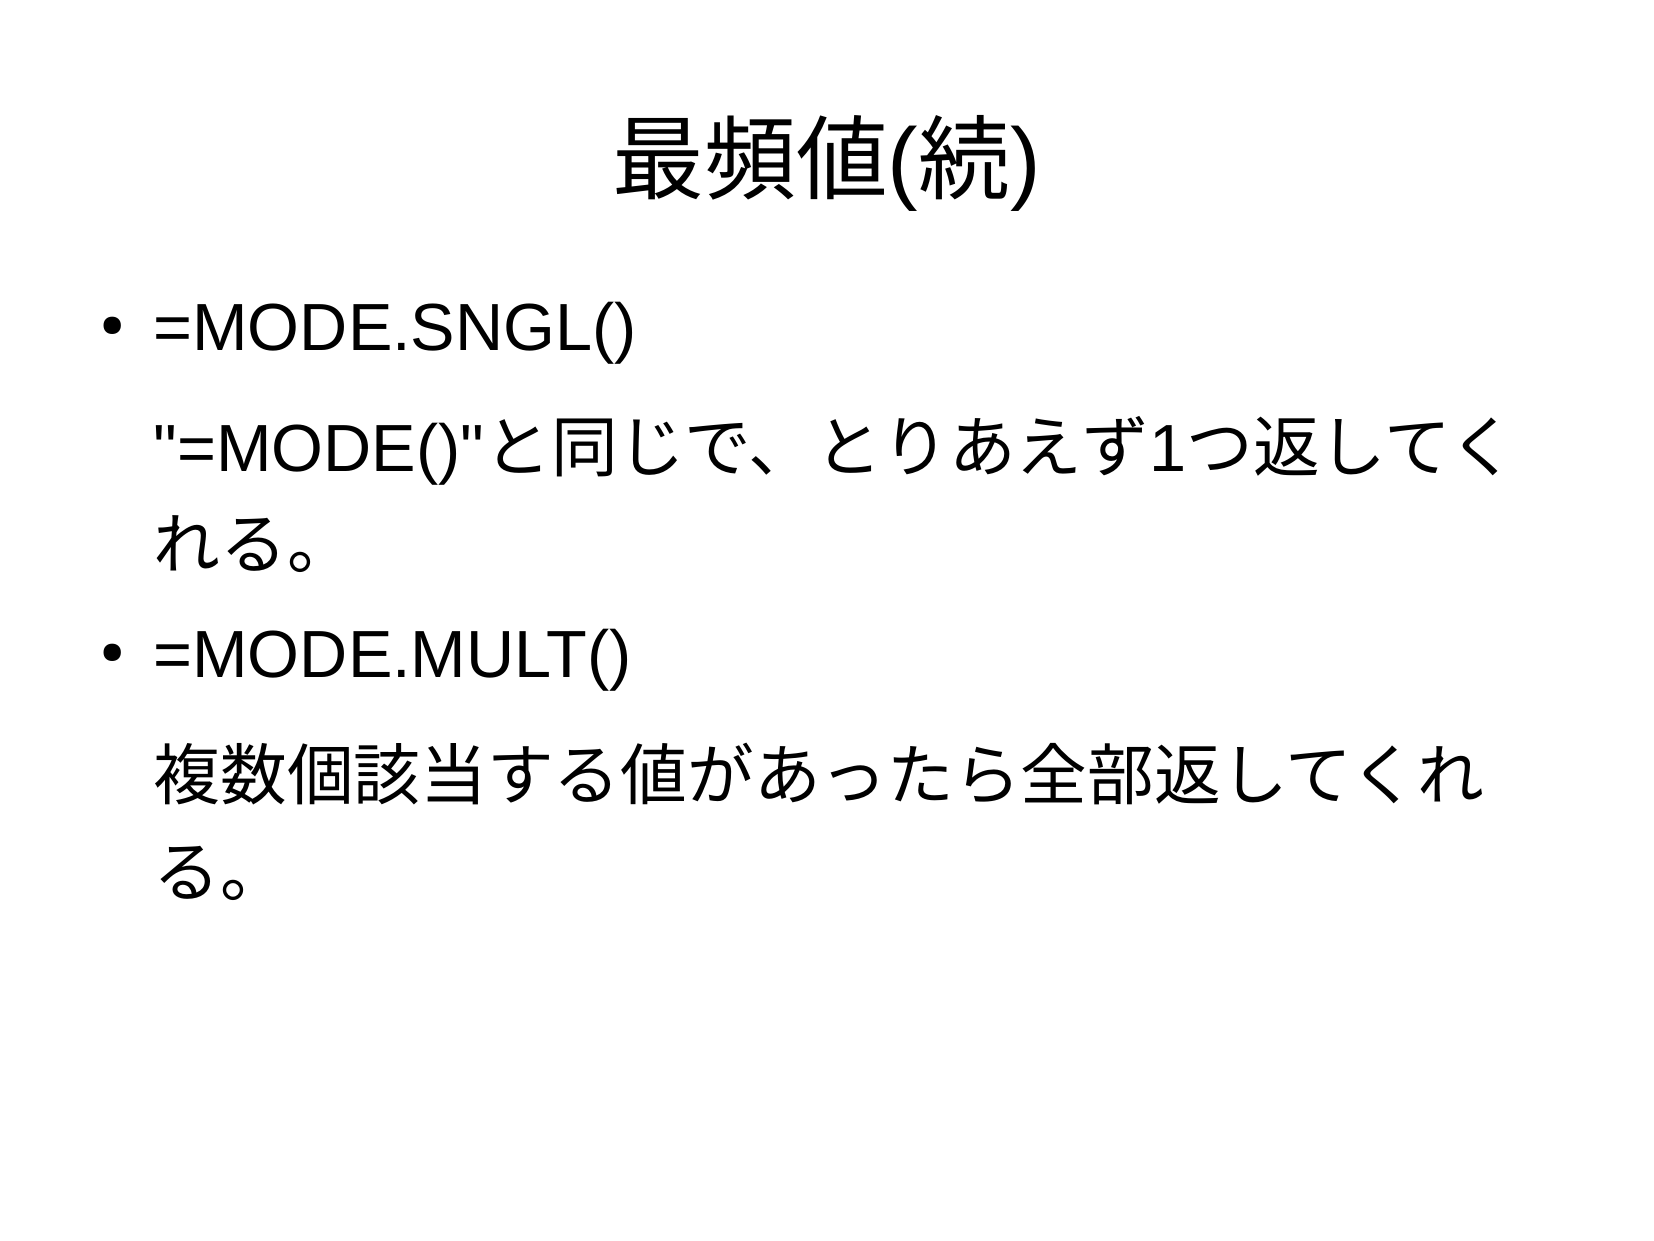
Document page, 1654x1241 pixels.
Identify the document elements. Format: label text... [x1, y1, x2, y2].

title 最頻値(続) [82, 49, 1571, 257]
list =MODE.SNGL() "=MODE()"と同じで、とりあえず1つ返してくれる。 =MODE.MULT() 複数個該当する値があったら全部返してくれる。 [82, 290, 1571, 1010]
